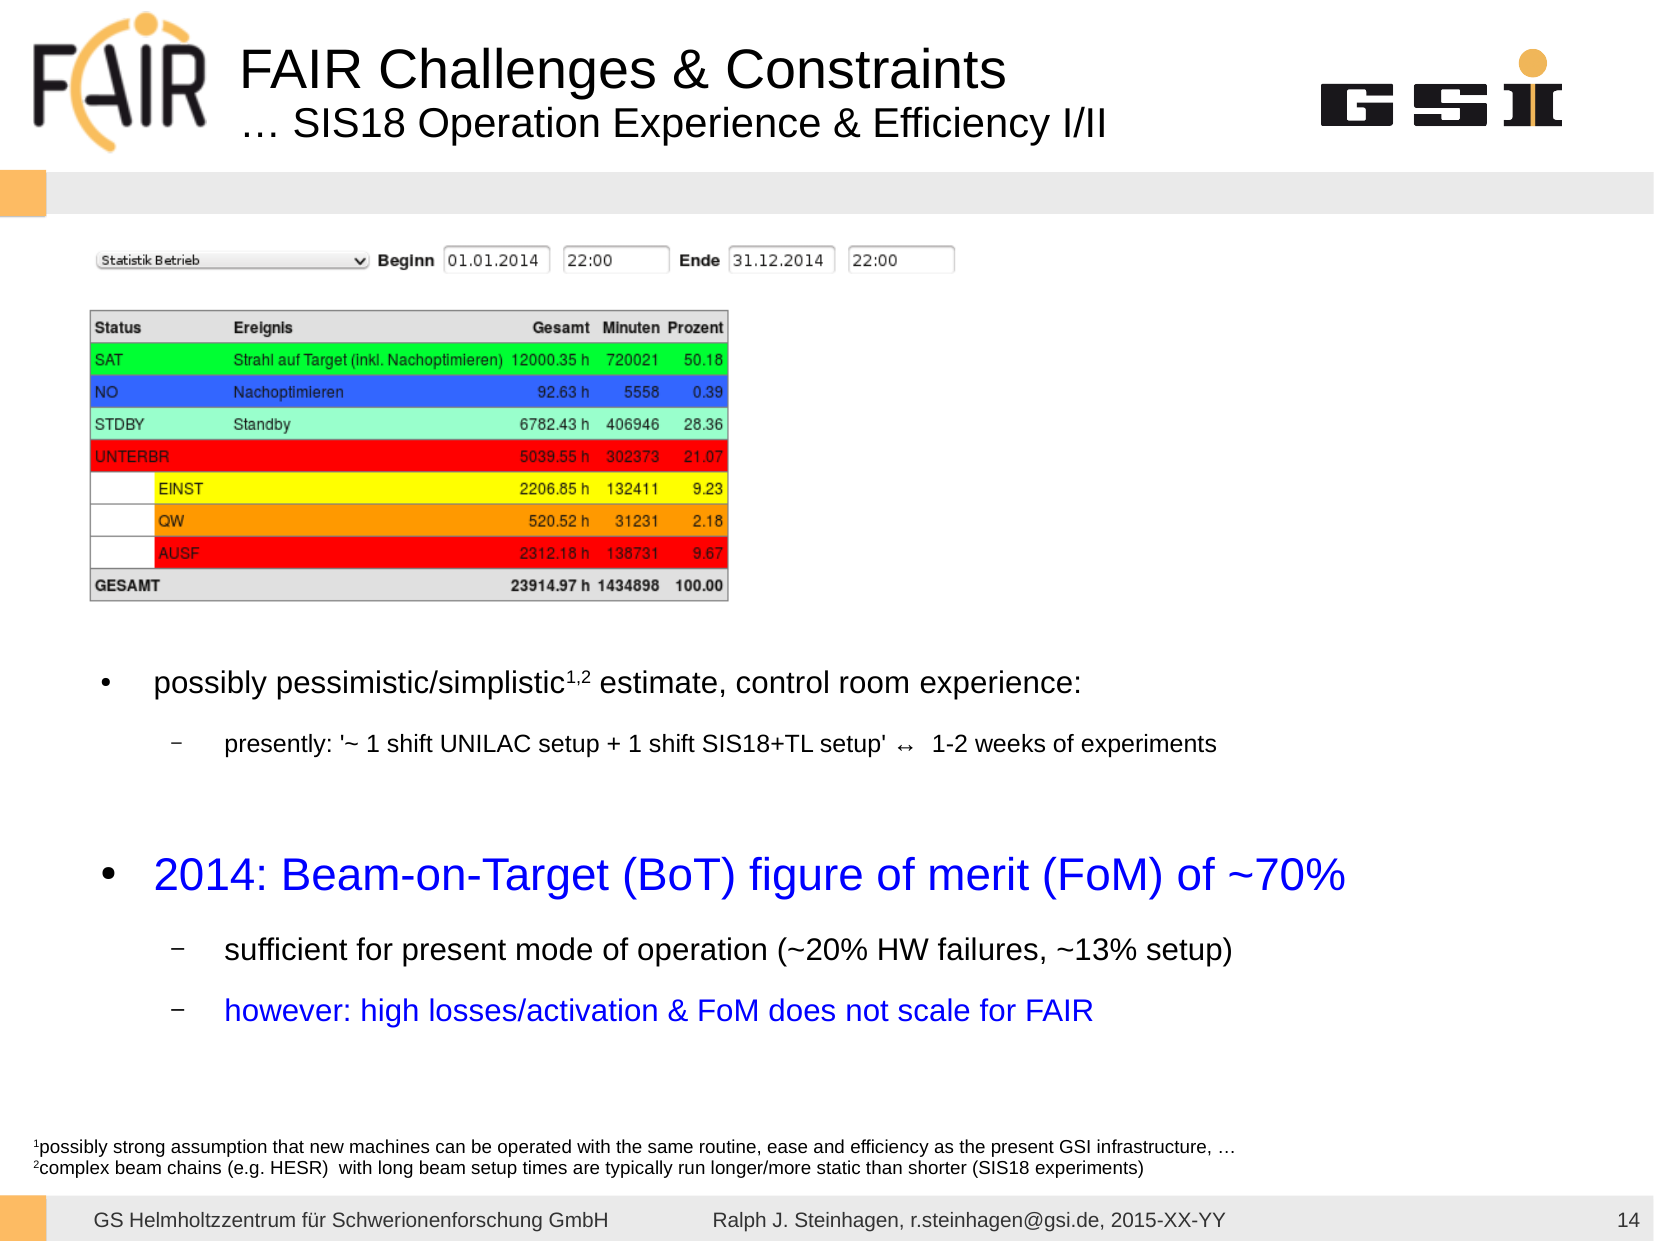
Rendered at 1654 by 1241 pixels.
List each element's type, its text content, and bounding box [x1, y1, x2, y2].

list possibly pessimistic/simplistic1,2 estimate, control room experience: presently: '~ 1 shift UNILAC setup + 1 shift SIS18+TL setup' ↔ 1-2 weeks of experiments 2014: Beam-on-Target (BoT) figure of merit (FoM) of ~70% sufficient for present mode of operation (~20% HW failures, ~13% setup) however: high losses/activation & FoM does not scale for FAIR [82, 665, 1571, 1130]
picture [33, 10, 207, 155]
picture [1319, 46, 1564, 129]
text_box 1possibly strong assumption that new machines can be operated with the same routine, ease and efficiency as the present GSI infrastructure, … 2complex beam chains (e.g. HESR) with long beam setup times are typically run longer/more static than shorter (SIS18 experiments) [18, 1129, 1359, 1193]
picture [86, 243, 961, 608]
title FAIR Challenges & Constraints … SIS18 Operation Experience & Efficiency I/II [239, 22, 1300, 162]
